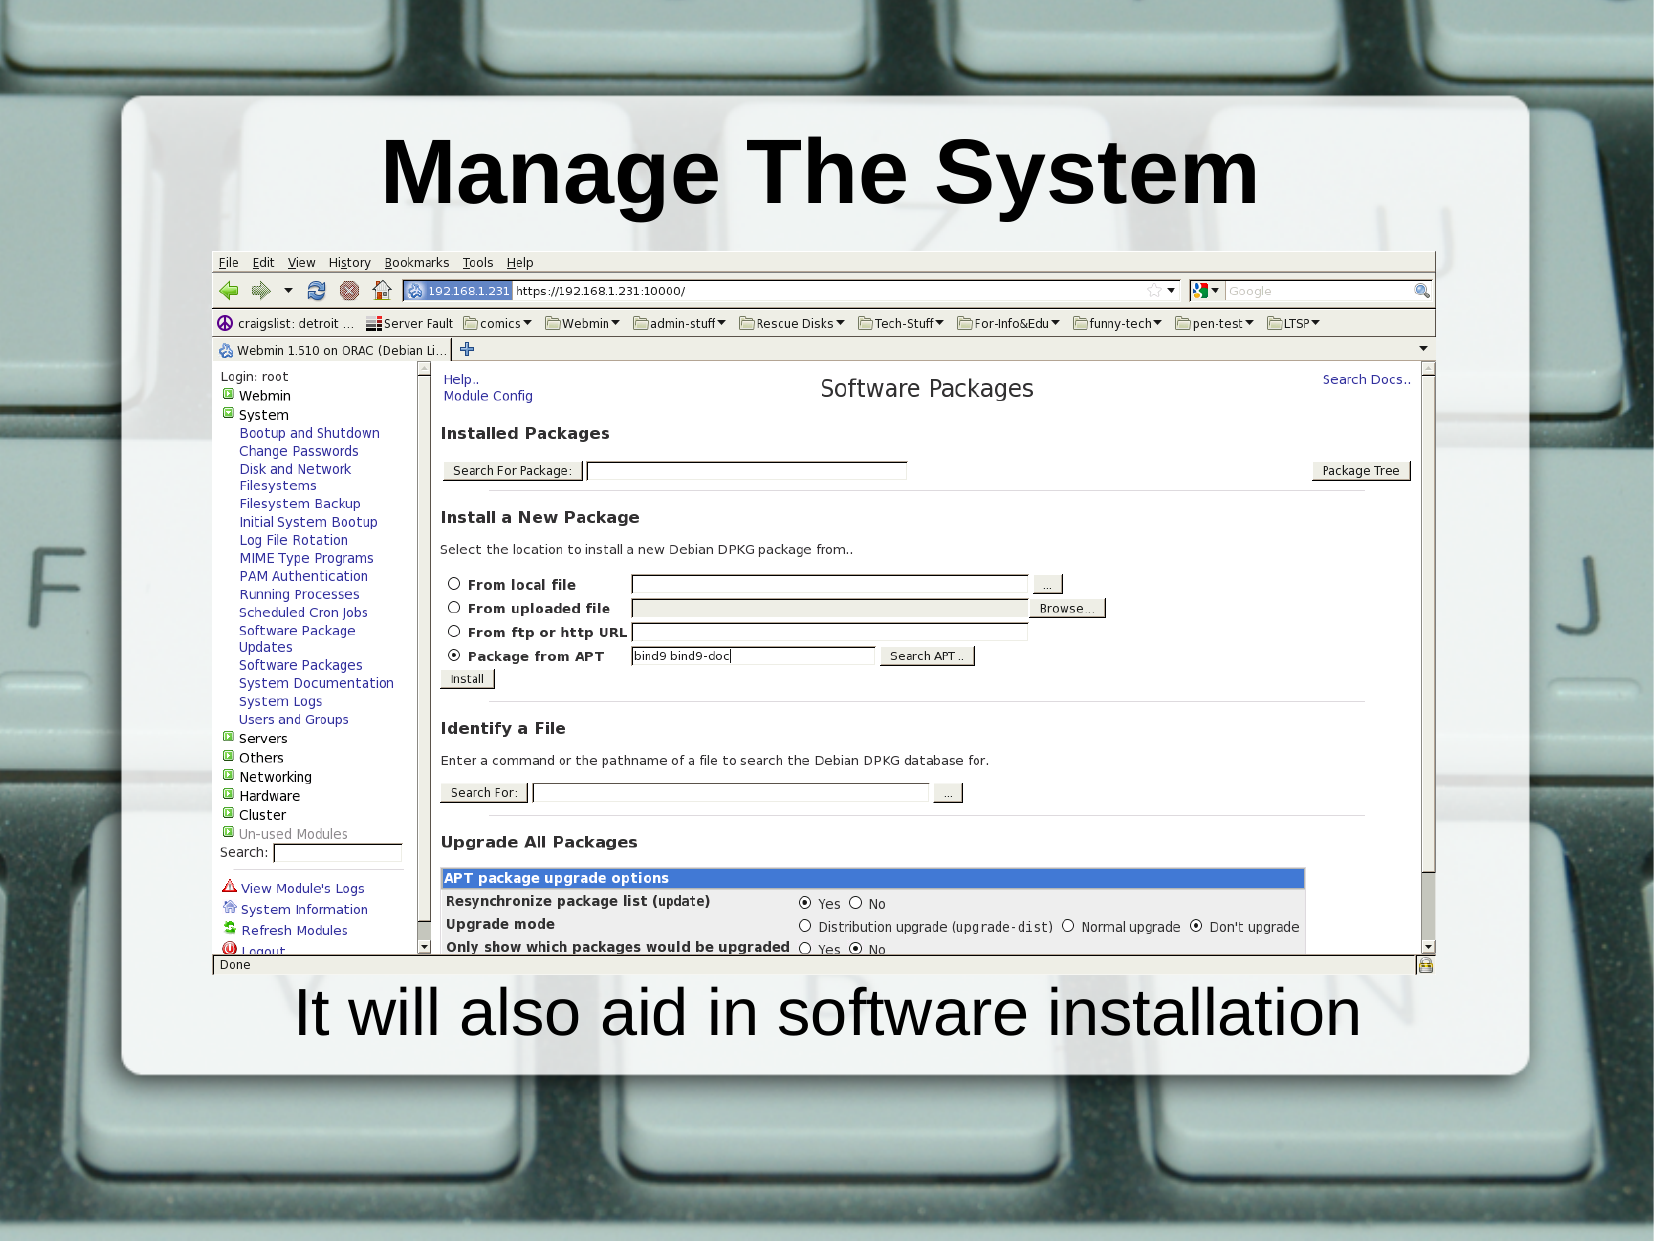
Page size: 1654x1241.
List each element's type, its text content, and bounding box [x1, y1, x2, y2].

picture [0, 0, 1654, 1241]
list It will also aid in software installation [150, 975, 1507, 1059]
title Manage The System [135, 112, 1506, 231]
